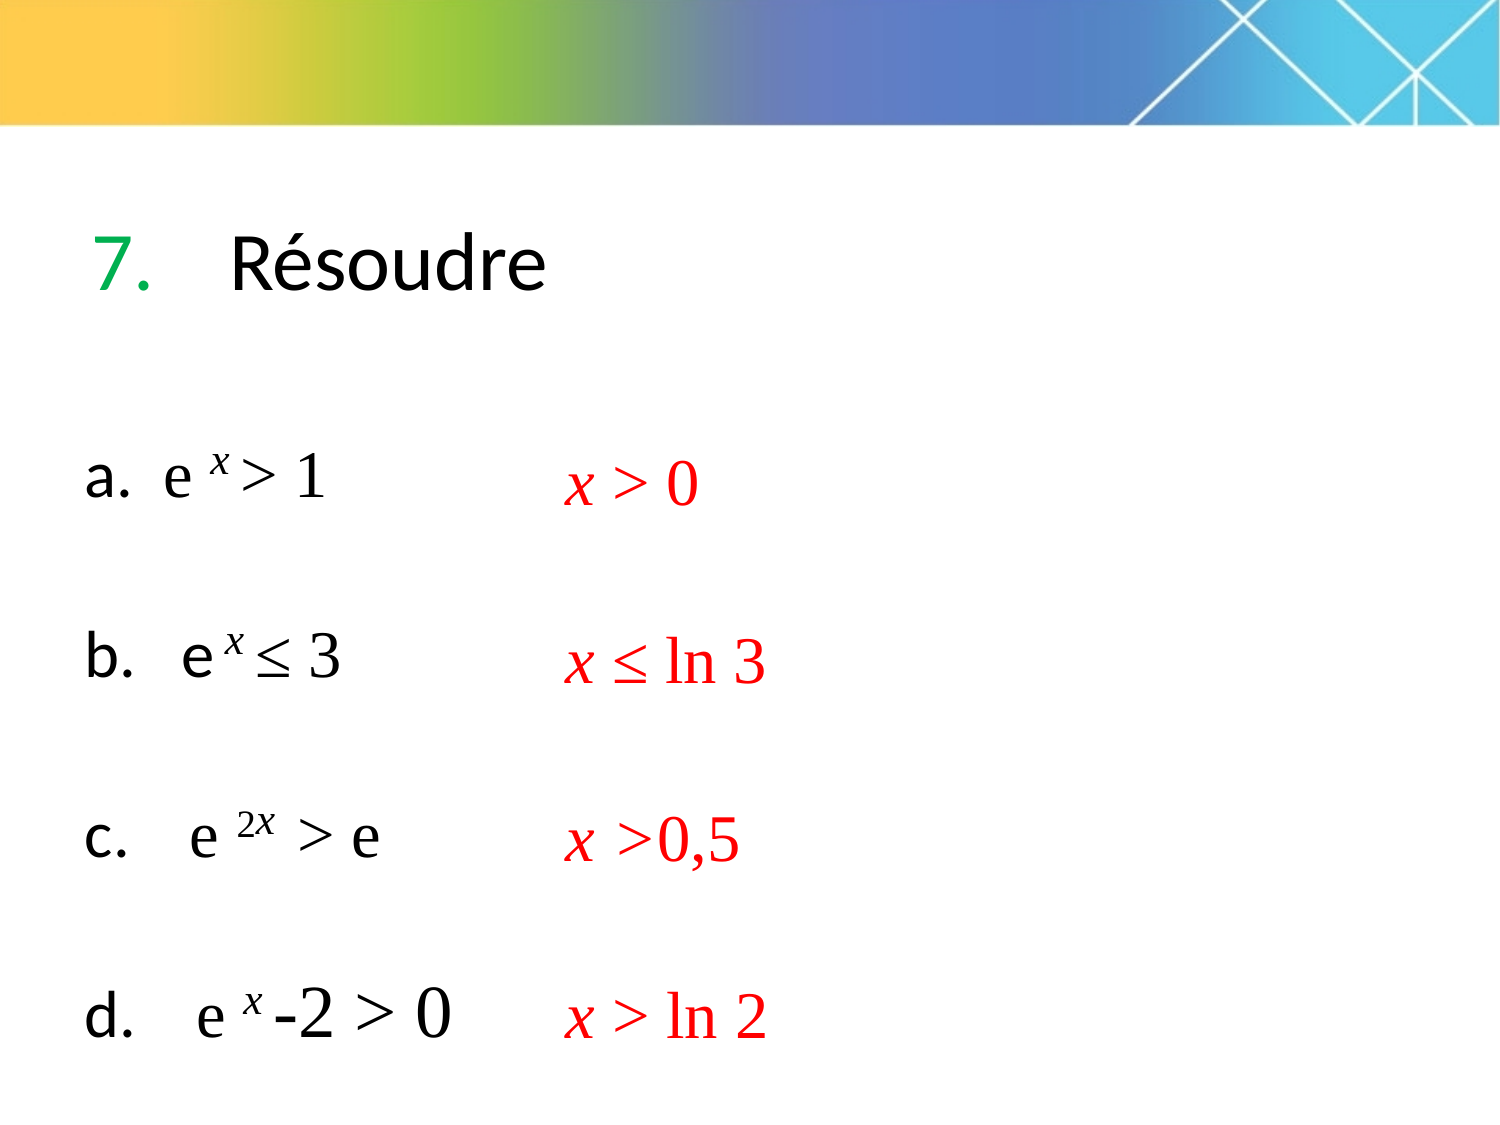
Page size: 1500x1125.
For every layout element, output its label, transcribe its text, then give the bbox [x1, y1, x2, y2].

text_box x > 0 x ≤ ln 3 x >0,5 x > ln 2 [550, 351, 1044, 1060]
title Résoudre [76, 163, 1500, 351]
picture [0, 0, 1500, 127]
text_box a. e x > 1 b. e x ≤ 3 c. e 2x > e d. e x -2 > 0 [70, 324, 1465, 1061]
